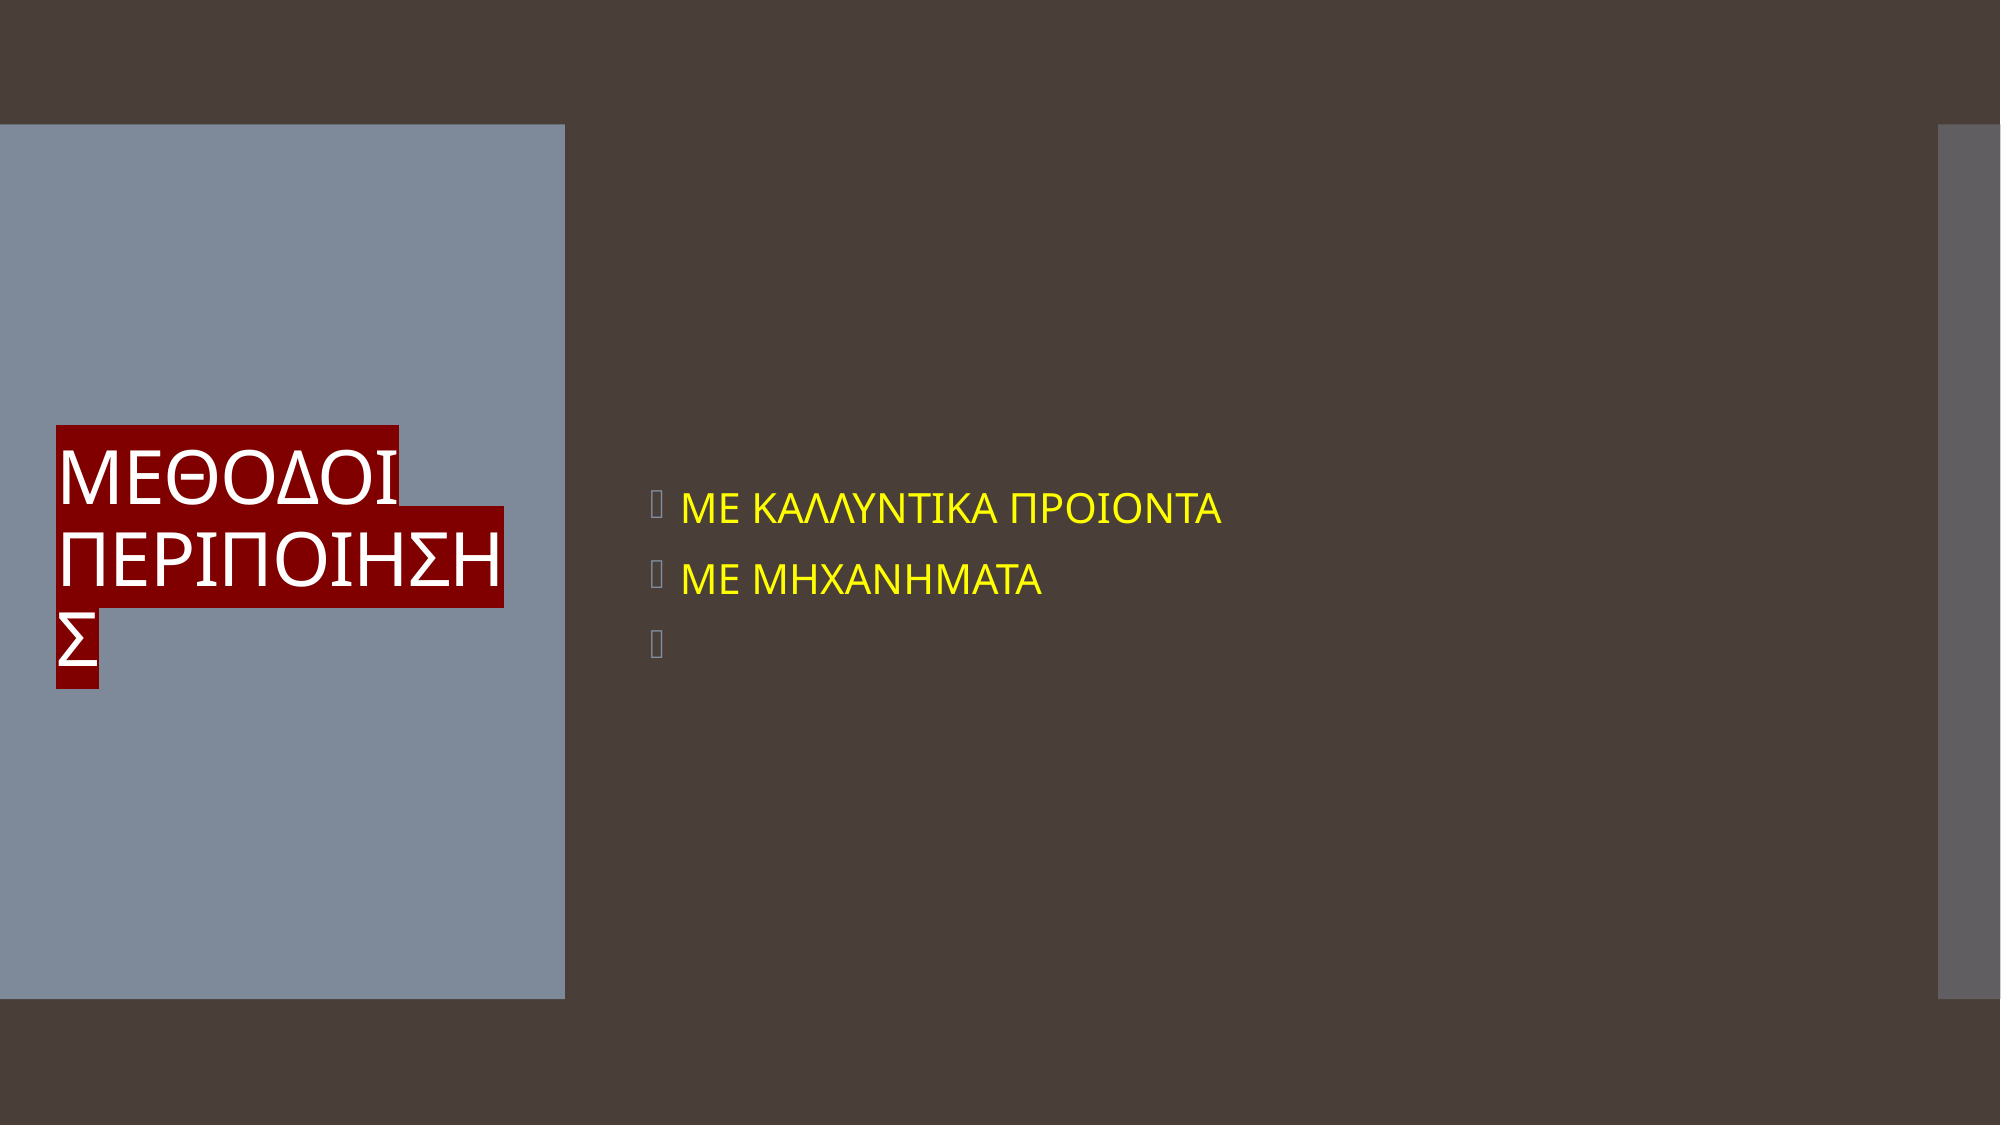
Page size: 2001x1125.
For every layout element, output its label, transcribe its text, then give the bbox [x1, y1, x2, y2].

list ΜΕ ΚΑΛΛΥΝΤΙΚΑ ΠΡΟΙΟΝΤΑ ΜΕ ΜΗΧΑΝΗΜΑΤΑ [634, 346, 1563, 815]
title ΜΕΘΟΔΟΙ ΠΕΡΙΠΟΙΗΣΗΣ [41, 184, 526, 940]
